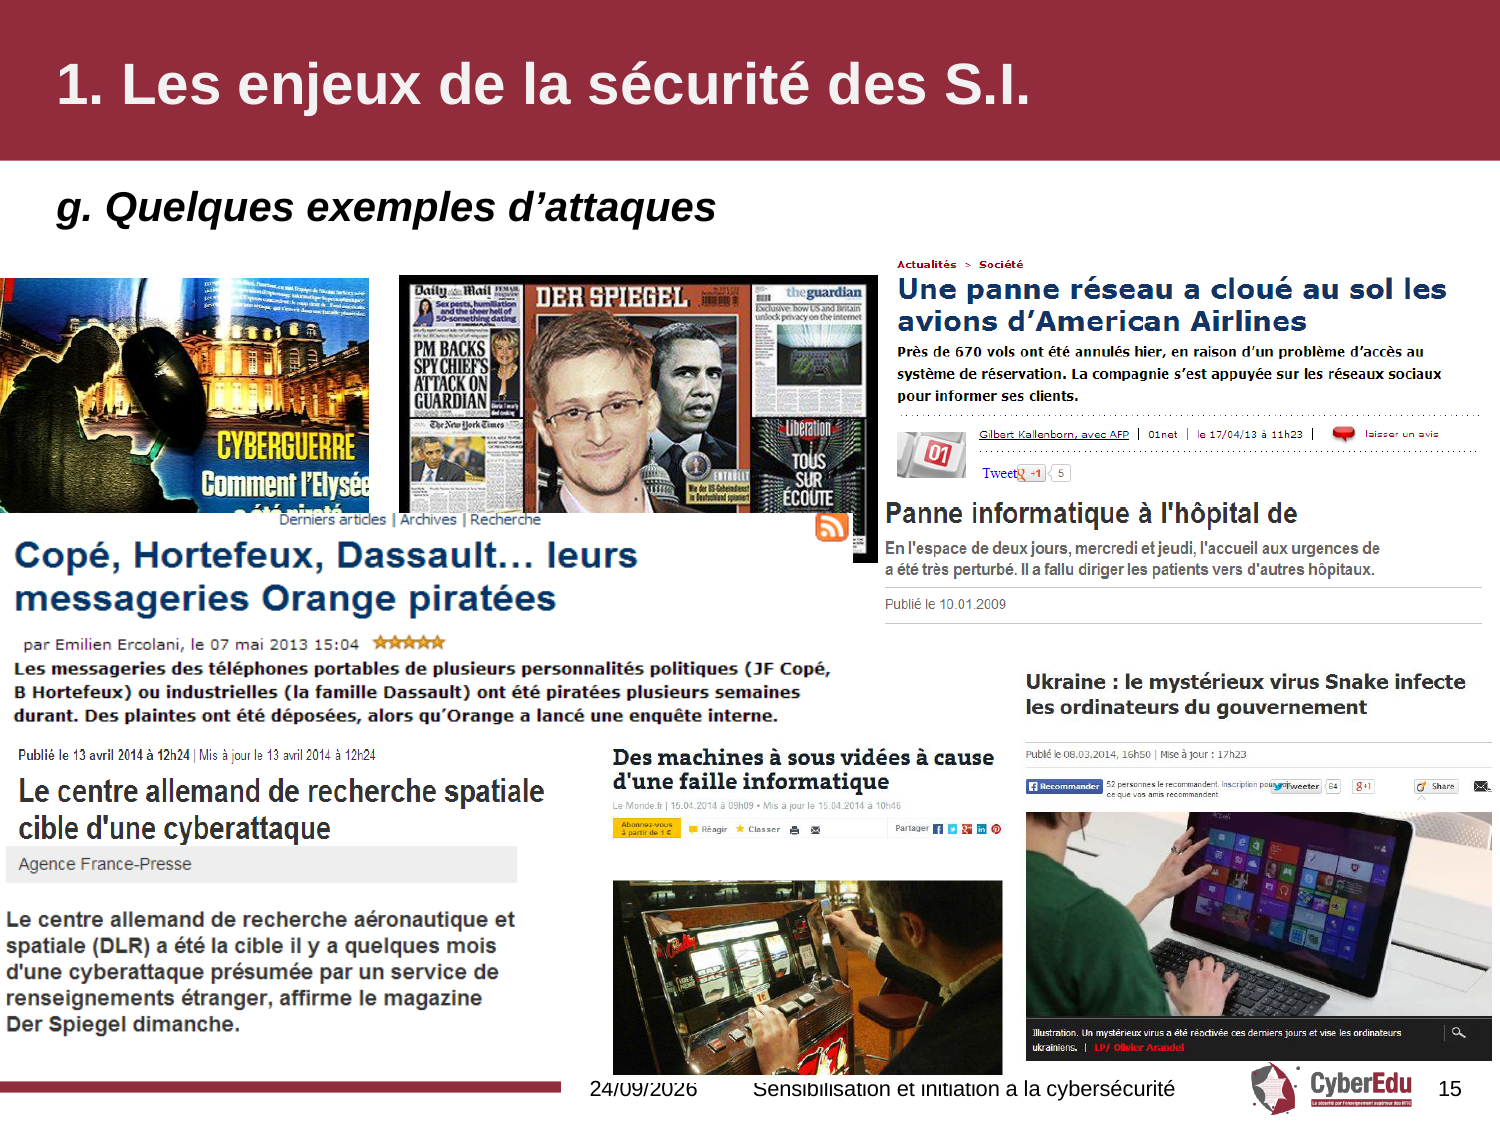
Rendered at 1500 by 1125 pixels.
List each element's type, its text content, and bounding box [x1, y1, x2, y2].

picture [0, 275, 1016, 1083]
picture [1021, 663, 1493, 1115]
title 1. Les enjeux de la sécurité des S.I. [41, 1, 1471, 161]
slide_number 15/11/2020 [561, 1057, 727, 1118]
list g. Quelques exemples d’attaques [41, 172, 1471, 268]
slide_number <numéro> [1423, 1057, 1495, 1118]
footer Sensibilisation et initiation à la cybersécurité [738, 1057, 1236, 1118]
picture [879, 255, 1498, 630]
